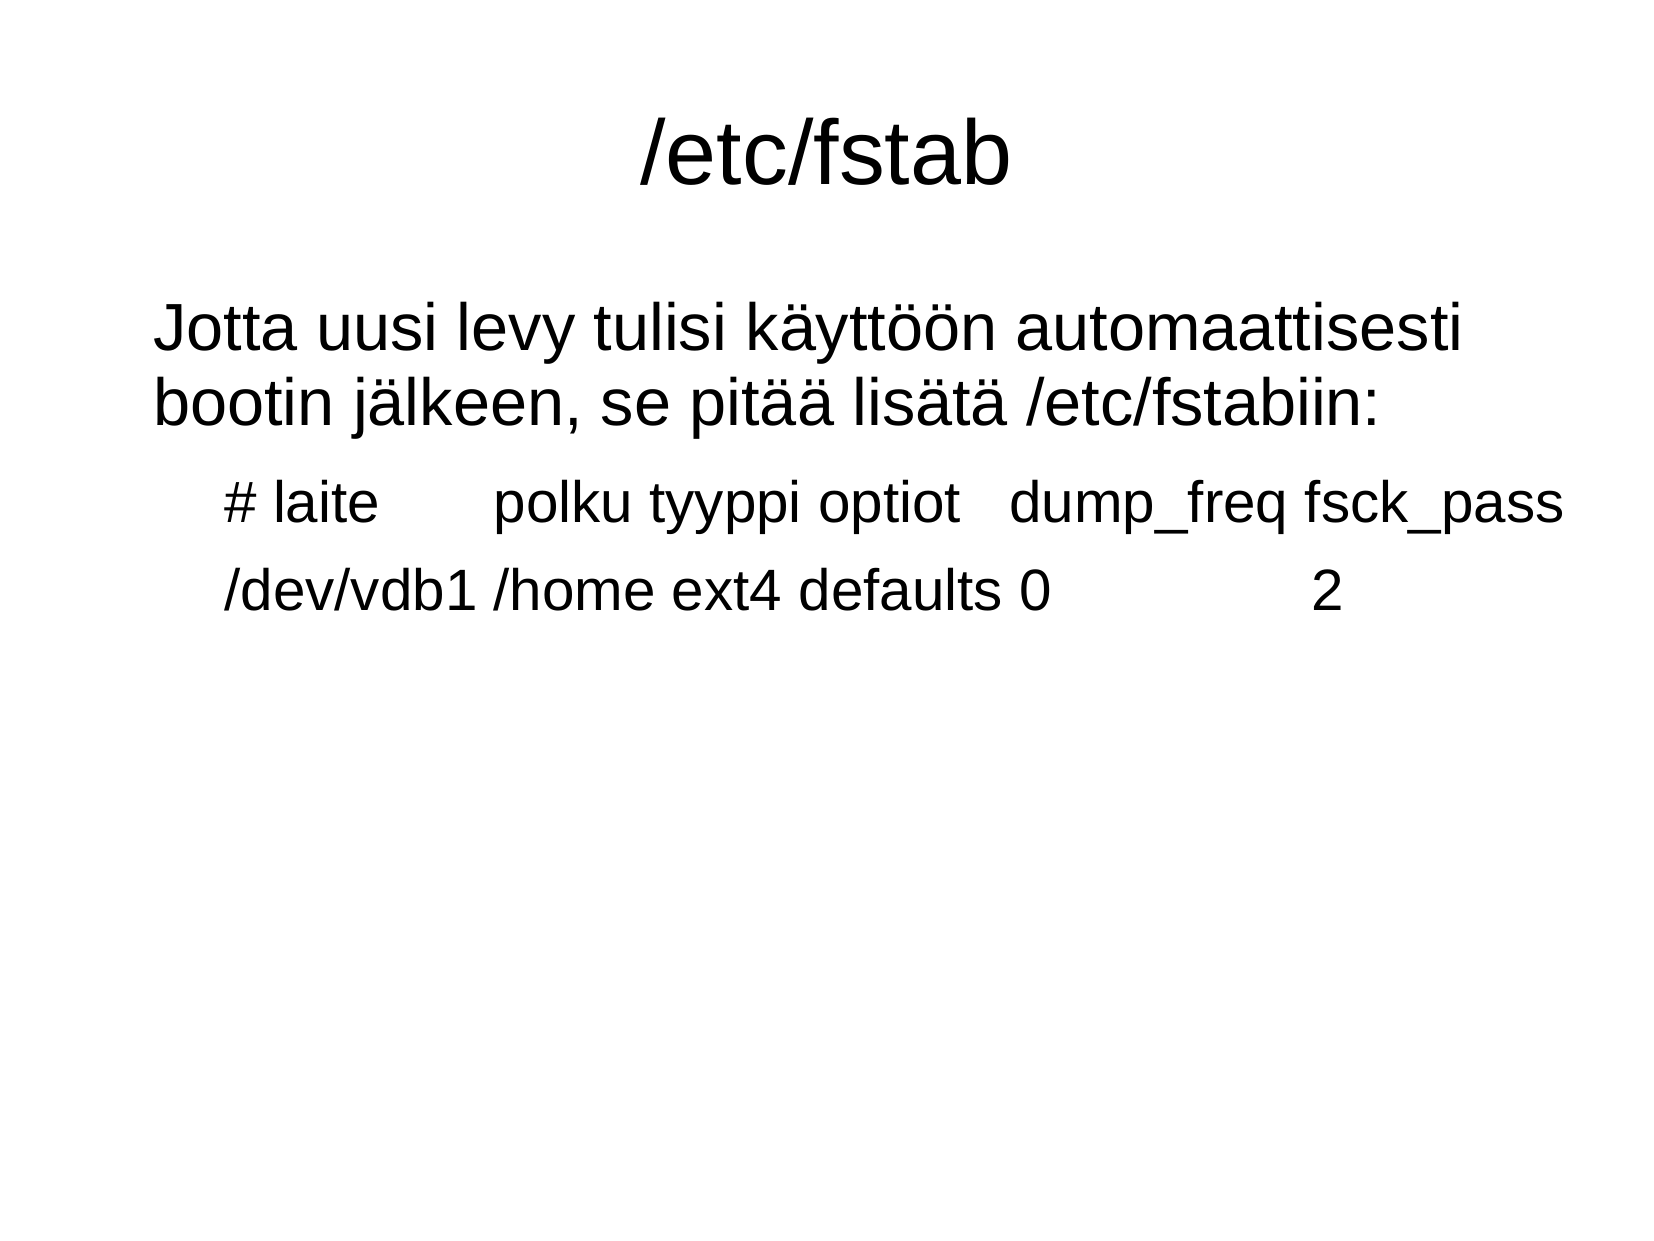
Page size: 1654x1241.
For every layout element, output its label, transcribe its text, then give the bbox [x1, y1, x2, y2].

title /etc/fstab [82, 49, 1571, 257]
list Jotta uusi levy tulisi käyttöön automaattisesti bootin jälkeen, se pitää lisätä /etc/fstabiin: # laite polku tyyppi optiot dump_freq fsck_pass /dev/vdb1 /home ext4 defaults 0 2 [82, 290, 1571, 1010]
